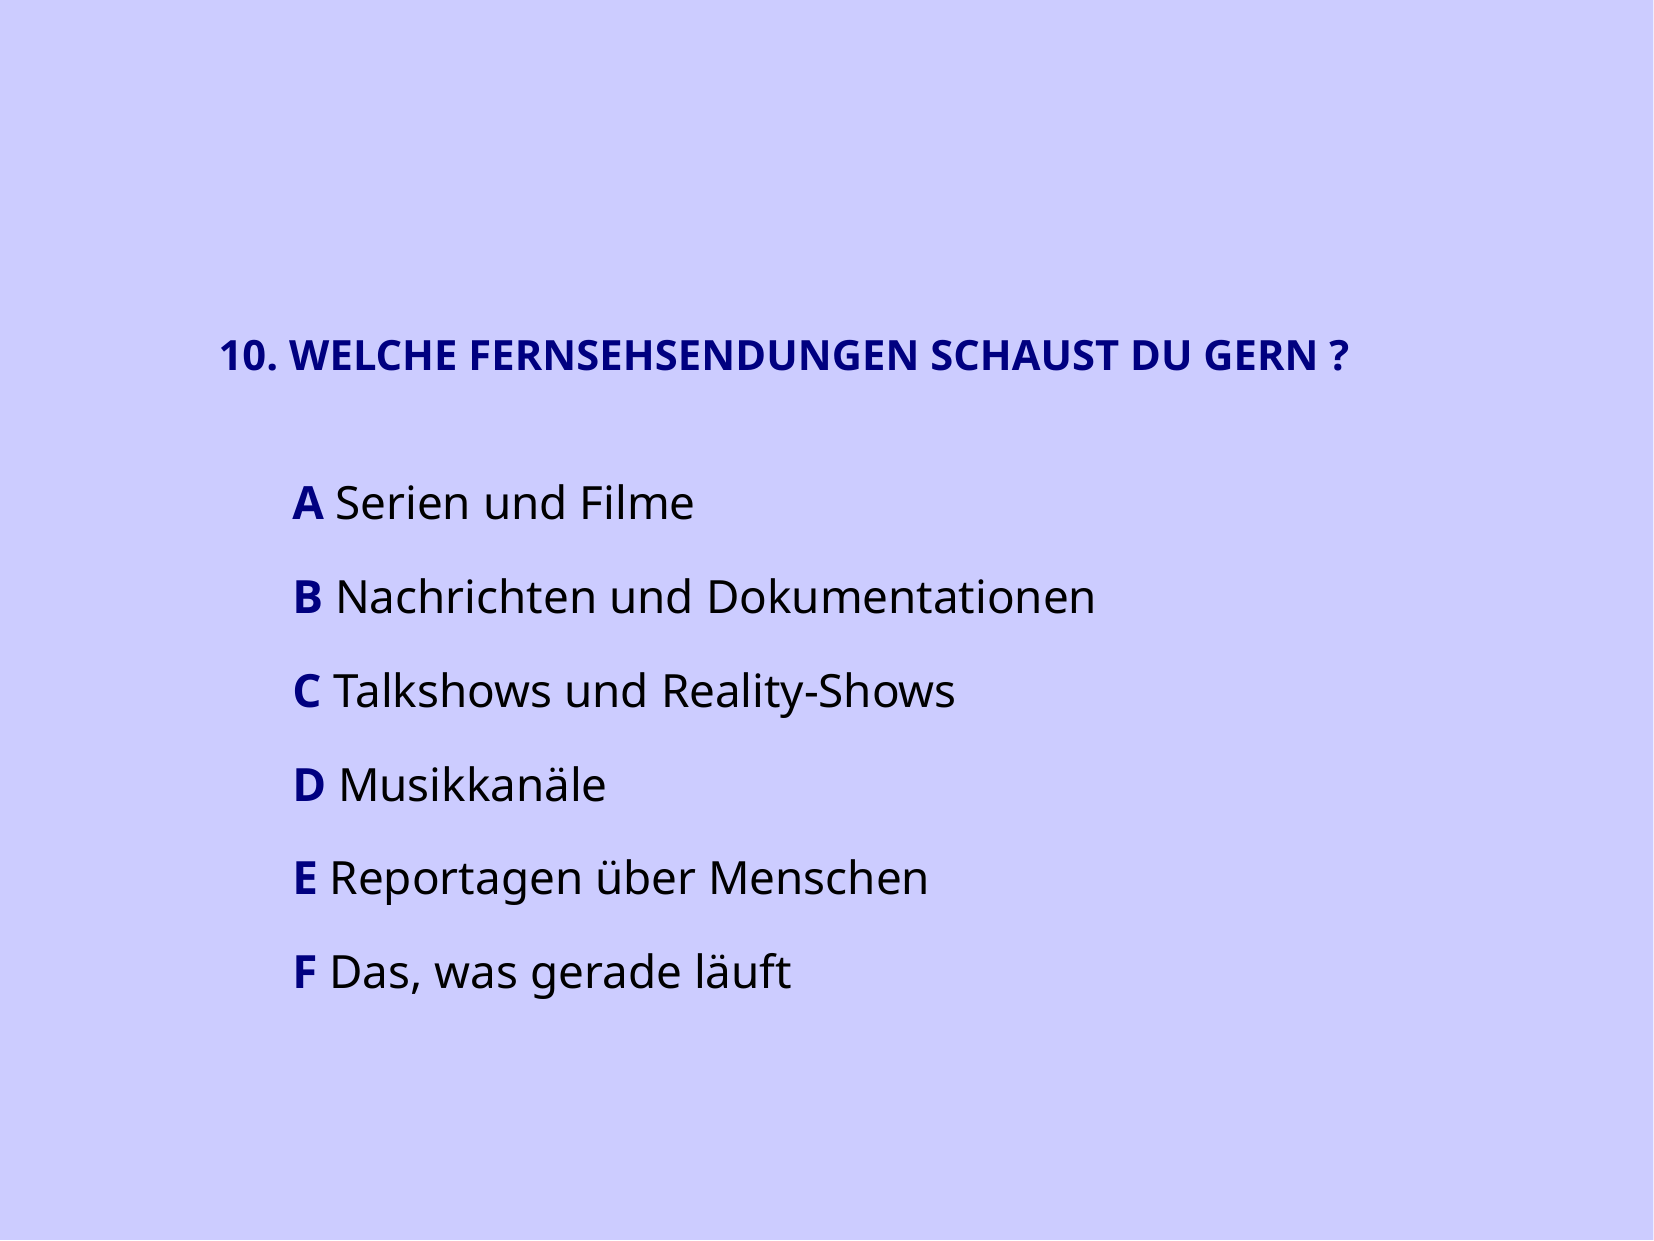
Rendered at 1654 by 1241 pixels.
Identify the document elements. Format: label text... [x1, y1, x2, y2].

text_box 10. WELCHE FERNSEHSENDUNGEN SCHAUST DU GERN ? A Serien und Filme B Nachrichten und Dokumentationen C Talkshows und Reality-Shows D Musikkanäle E Reportagen über Menschen F Das, was gerade läuft [203, 318, 1465, 1024]
